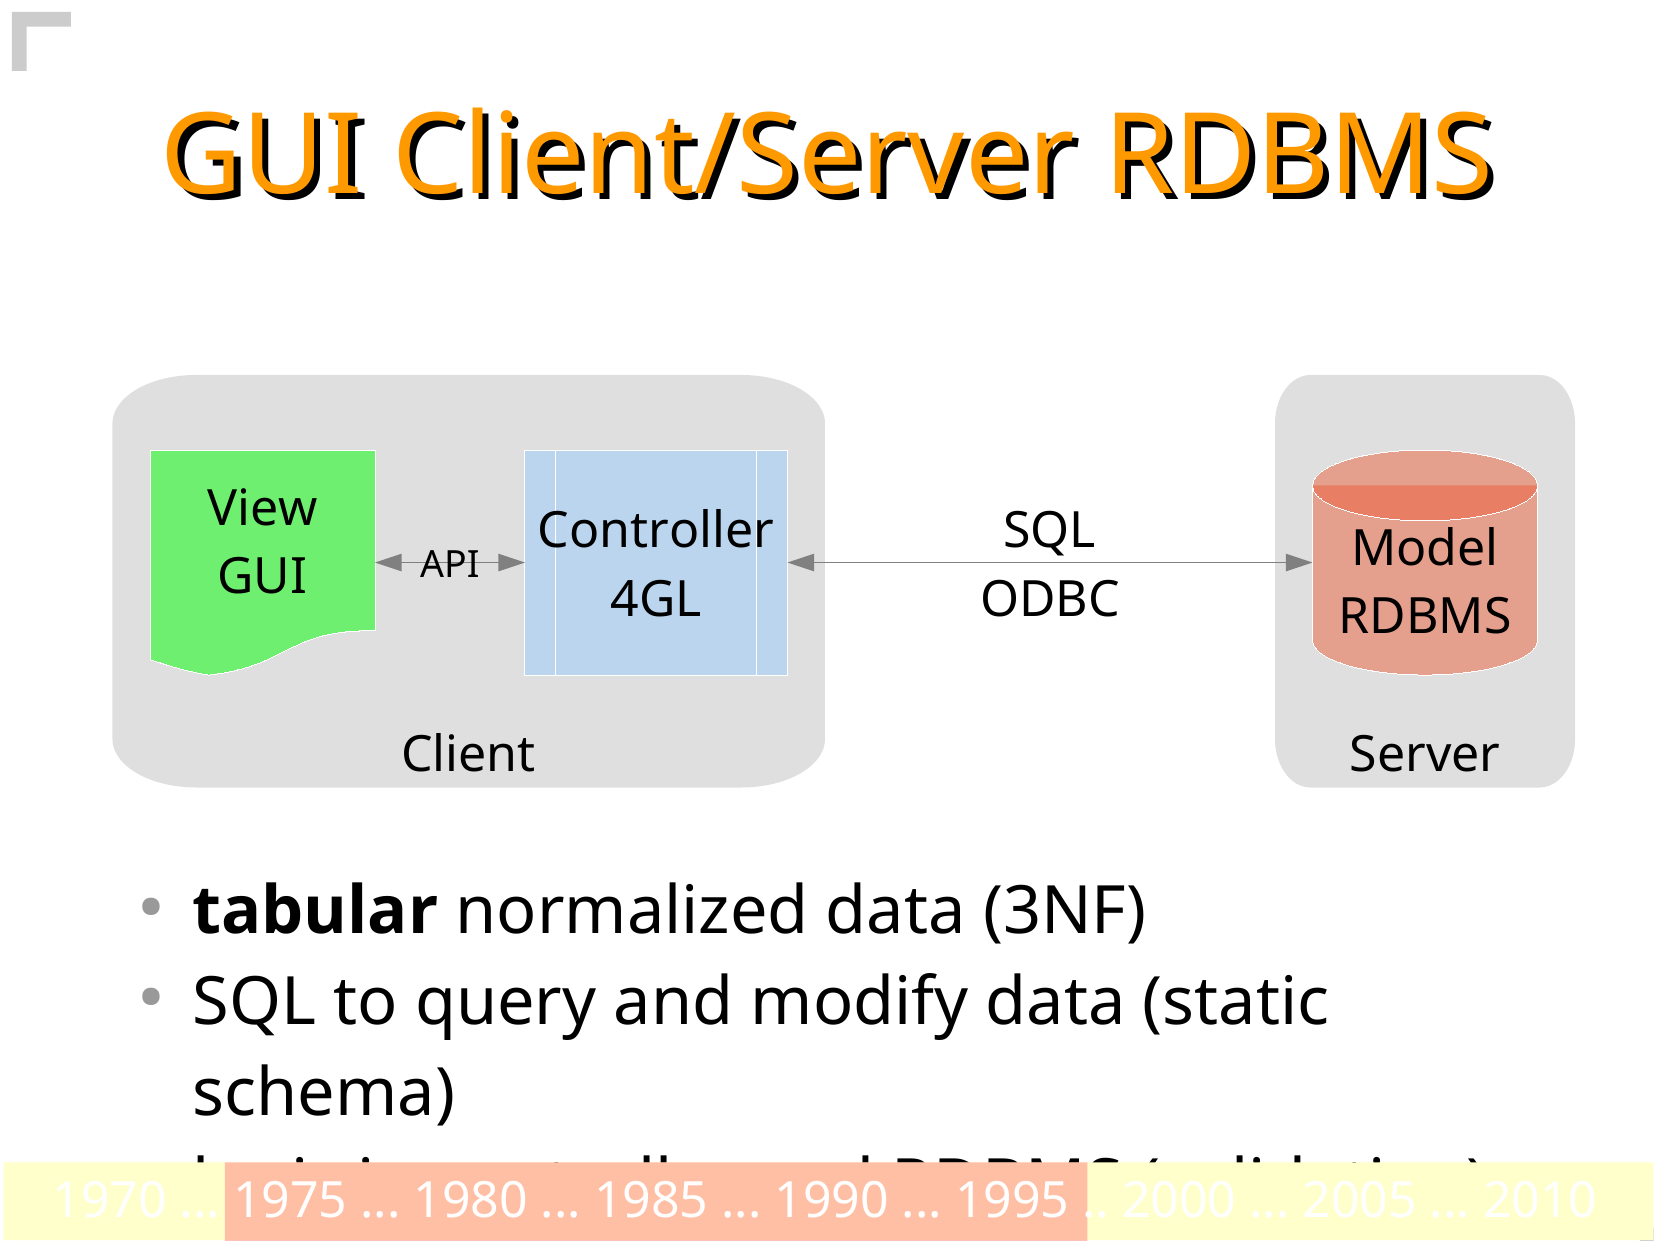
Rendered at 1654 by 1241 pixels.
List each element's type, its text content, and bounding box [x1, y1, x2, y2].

text_box Server [1275, 374, 1576, 788]
text_box Controller 4GL [525, 450, 788, 676]
text_box 1970 ... 1975 ... 1980 ... 1985 ... 1990 ... 1995 .. 2000 ... 2005 ... 2010 [0, 1159, 1651, 1238]
text_box Client [112, 374, 826, 788]
list tabular normalized data (3NF) SQL to query and modify data (static schema) logic in controller and RDBMS (validation) [121, 862, 1561, 1132]
text_box View GUI [150, 450, 376, 676]
title GUI Client/Server RDBMS [121, 46, 1534, 254]
text_box [3, 1162, 1654, 1241]
text_box Model RDBMS [1312, 450, 1538, 676]
